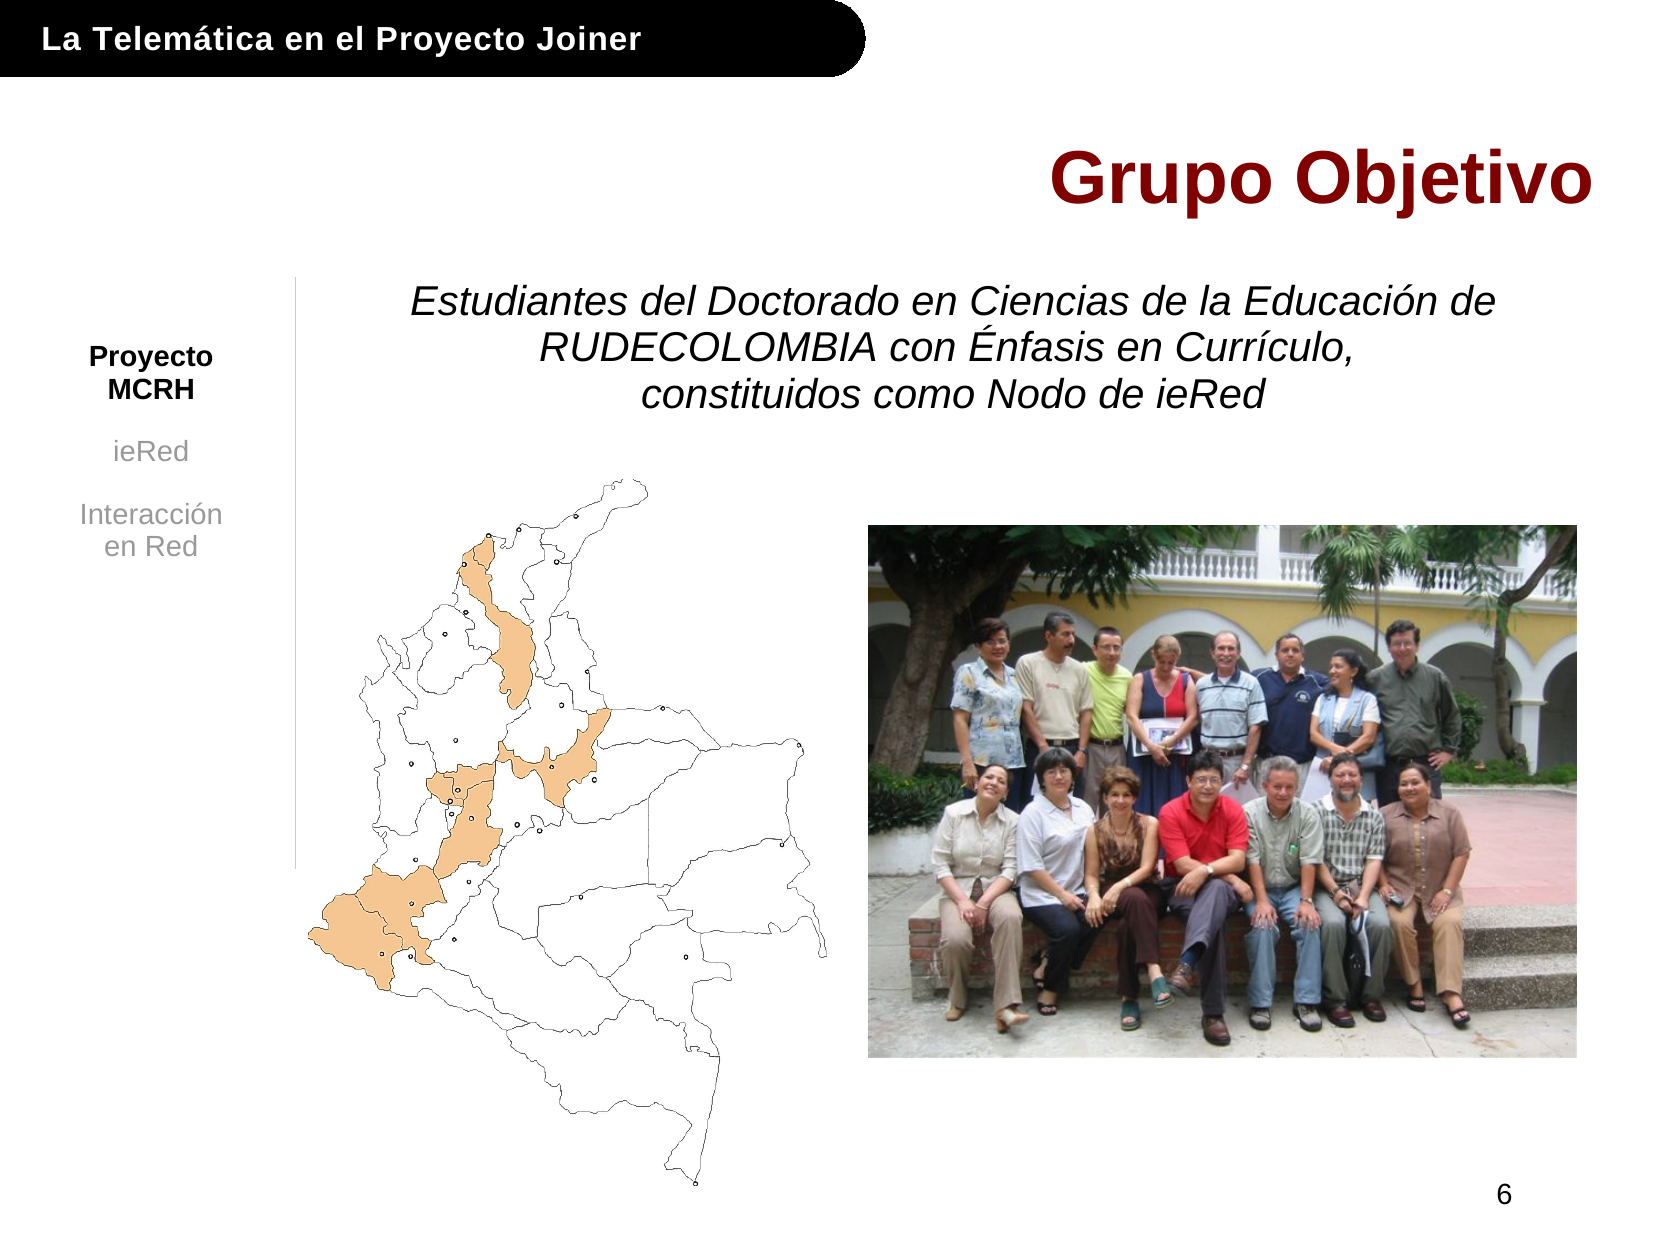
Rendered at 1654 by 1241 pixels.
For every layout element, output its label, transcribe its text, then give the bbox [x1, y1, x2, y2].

picture [307, 479, 827, 1186]
picture [868, 525, 1577, 1058]
list Proyecto MCRH ieRed Interacción en Red [18, 277, 285, 862]
title Grupo Objetivo [118, 118, 1595, 237]
list Estudiantes del Doctorado en Ciencias de la Educación de RUDECOLOMBIA con Énfasis en Currículo, constituidos como Nodo de ieRed [312, 277, 1595, 1142]
